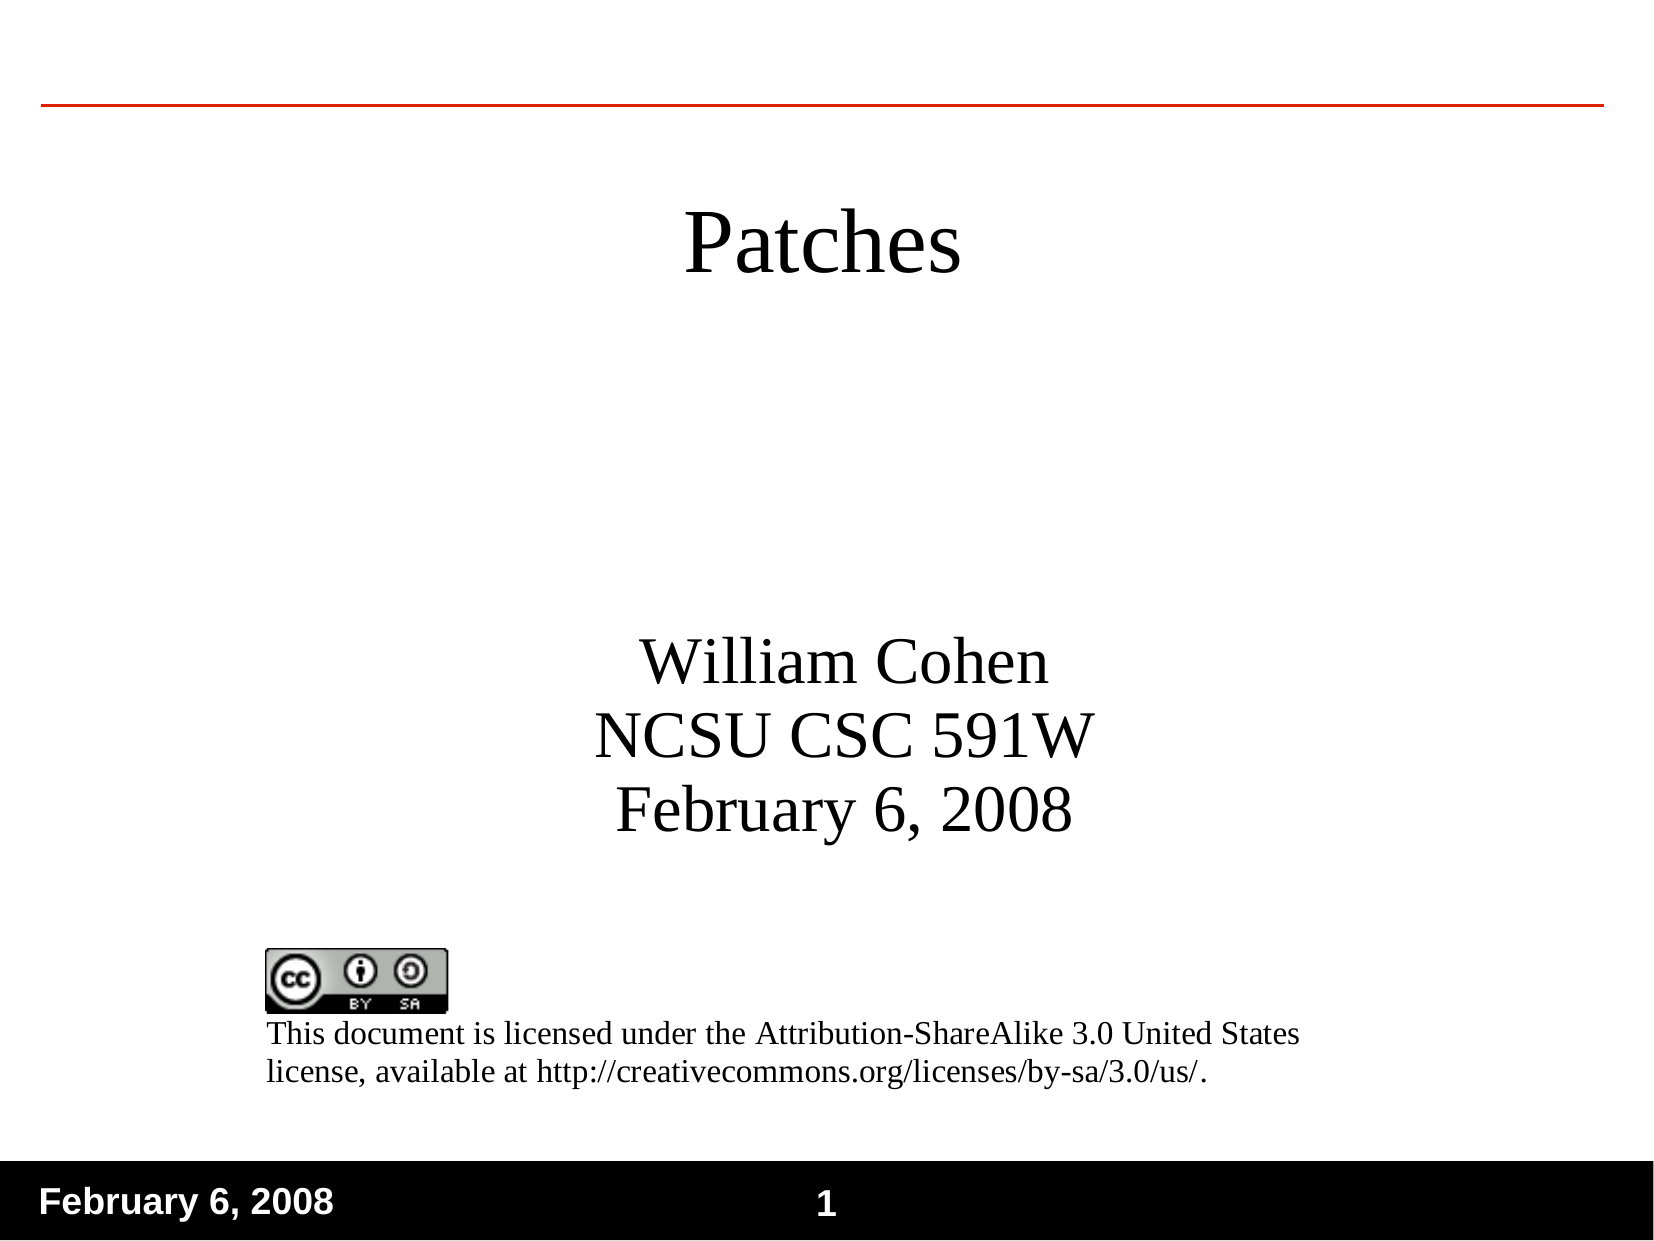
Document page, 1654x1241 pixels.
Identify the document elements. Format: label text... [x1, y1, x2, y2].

chart [265, 948, 1354, 1127]
title Patches [117, 137, 1530, 346]
subtitle William Cohen NCSU CSC 591W February 6, 2008 [121, 344, 1534, 1127]
